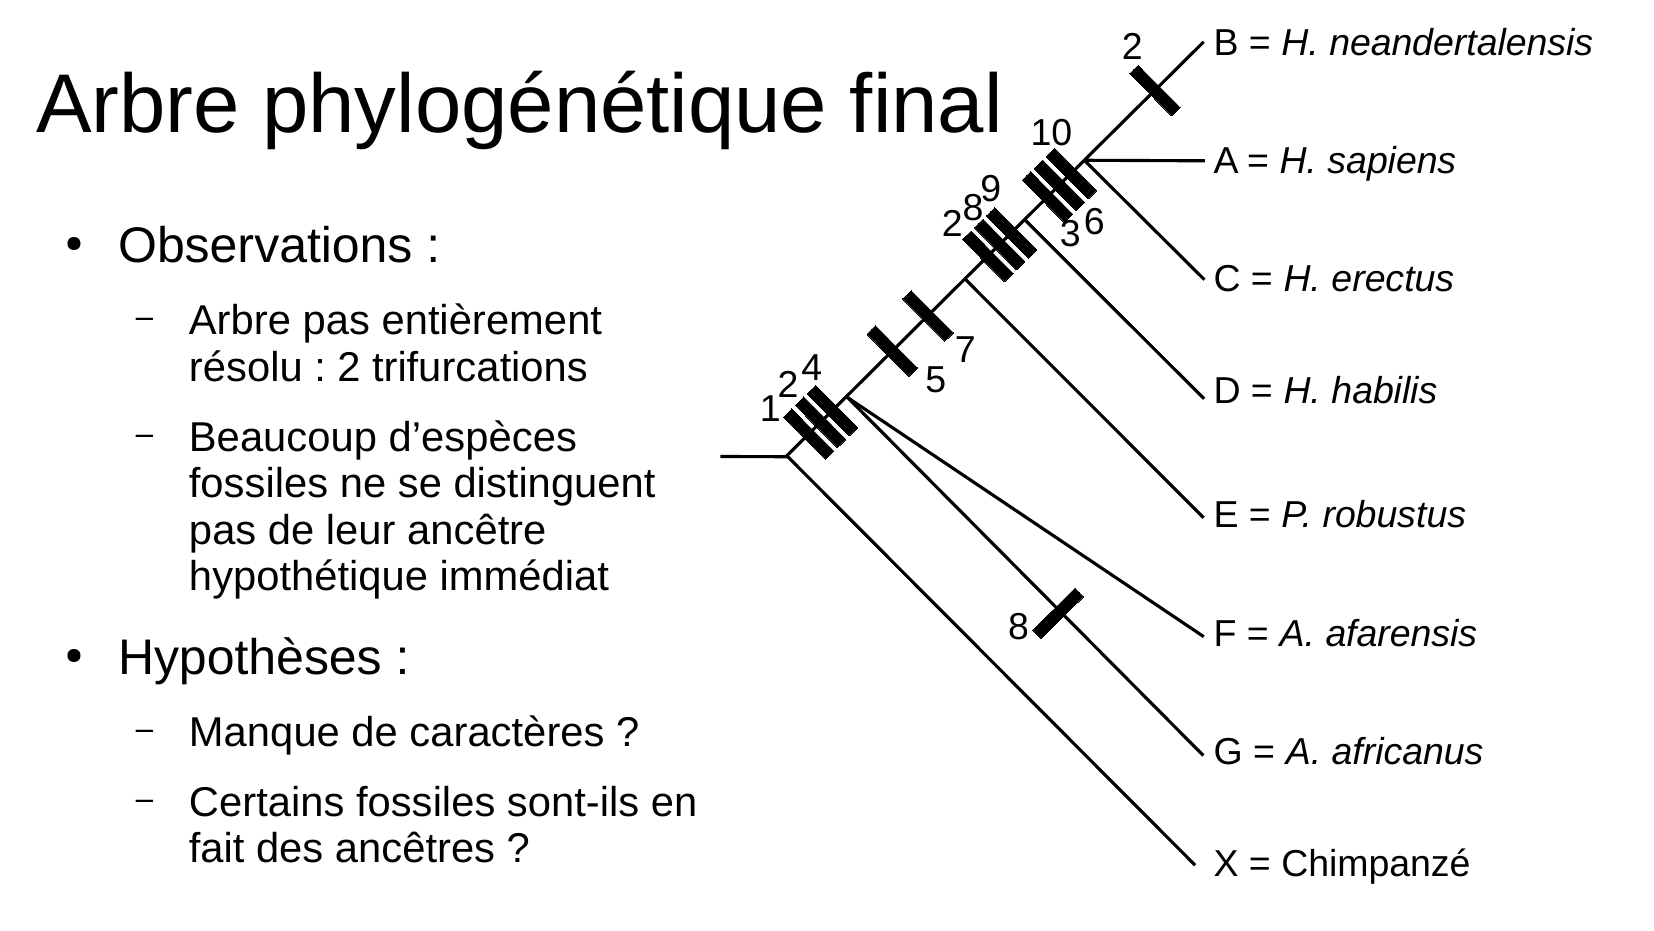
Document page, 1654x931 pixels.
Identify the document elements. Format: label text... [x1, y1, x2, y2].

text_box 4 [786, 338, 837, 396]
text_box [814, 396, 858, 436]
title Arbre phylogénétique final [29, 29, 1010, 178]
text_box A = H. sapiens [1198, 132, 1482, 189]
text_box 6 [1068, 192, 1120, 250]
text_box [1051, 162, 1097, 192]
text_box C = H. erectus [1198, 250, 1470, 308]
text_box 2 [927, 194, 978, 252]
text_box [1044, 588, 1084, 636]
text_box 3 [1045, 204, 1096, 262]
text_box E = P. robustus [1198, 486, 1482, 544]
text_box [1037, 177, 1063, 204]
text_box [867, 325, 910, 377]
list Observations : Arbre pas entièrement résolu : 2 trifurcations Beaucoup d’espèces fossiles ne se distinguent pas de leur ancêtre hypothétique immédiat Hypothèses : Manque de caractères ? Certains fossiles sont-ils en fait des ancêtres ? [47, 217, 709, 916]
text_box [975, 237, 1014, 282]
text_box [983, 235, 1025, 270]
text_box 10 [1015, 104, 1088, 162]
text_box 8 [948, 179, 999, 237]
text_box 8 [993, 598, 1044, 656]
text_box [1037, 162, 1075, 203]
text_box X = Chimpanzé [1198, 834, 1486, 892]
text_box 2 [762, 356, 814, 414]
text_box [804, 407, 846, 448]
text_box D = H. habilis [1198, 362, 1453, 420]
text_box 5 [910, 350, 962, 408]
text_box 7 [940, 321, 991, 378]
text_box G = A. africanus [1198, 722, 1499, 780]
text_box 2 [1107, 17, 1158, 75]
text_box [1131, 75, 1181, 116]
text_box [796, 414, 834, 460]
text_box 1 [745, 380, 796, 438]
text_box B = H. neandertalensis [1198, 14, 1609, 71]
text_box F = A. afarensis [1198, 604, 1493, 662]
text_box 9 [965, 159, 1037, 217]
text_box [999, 217, 1037, 259]
text_box [902, 290, 942, 337]
